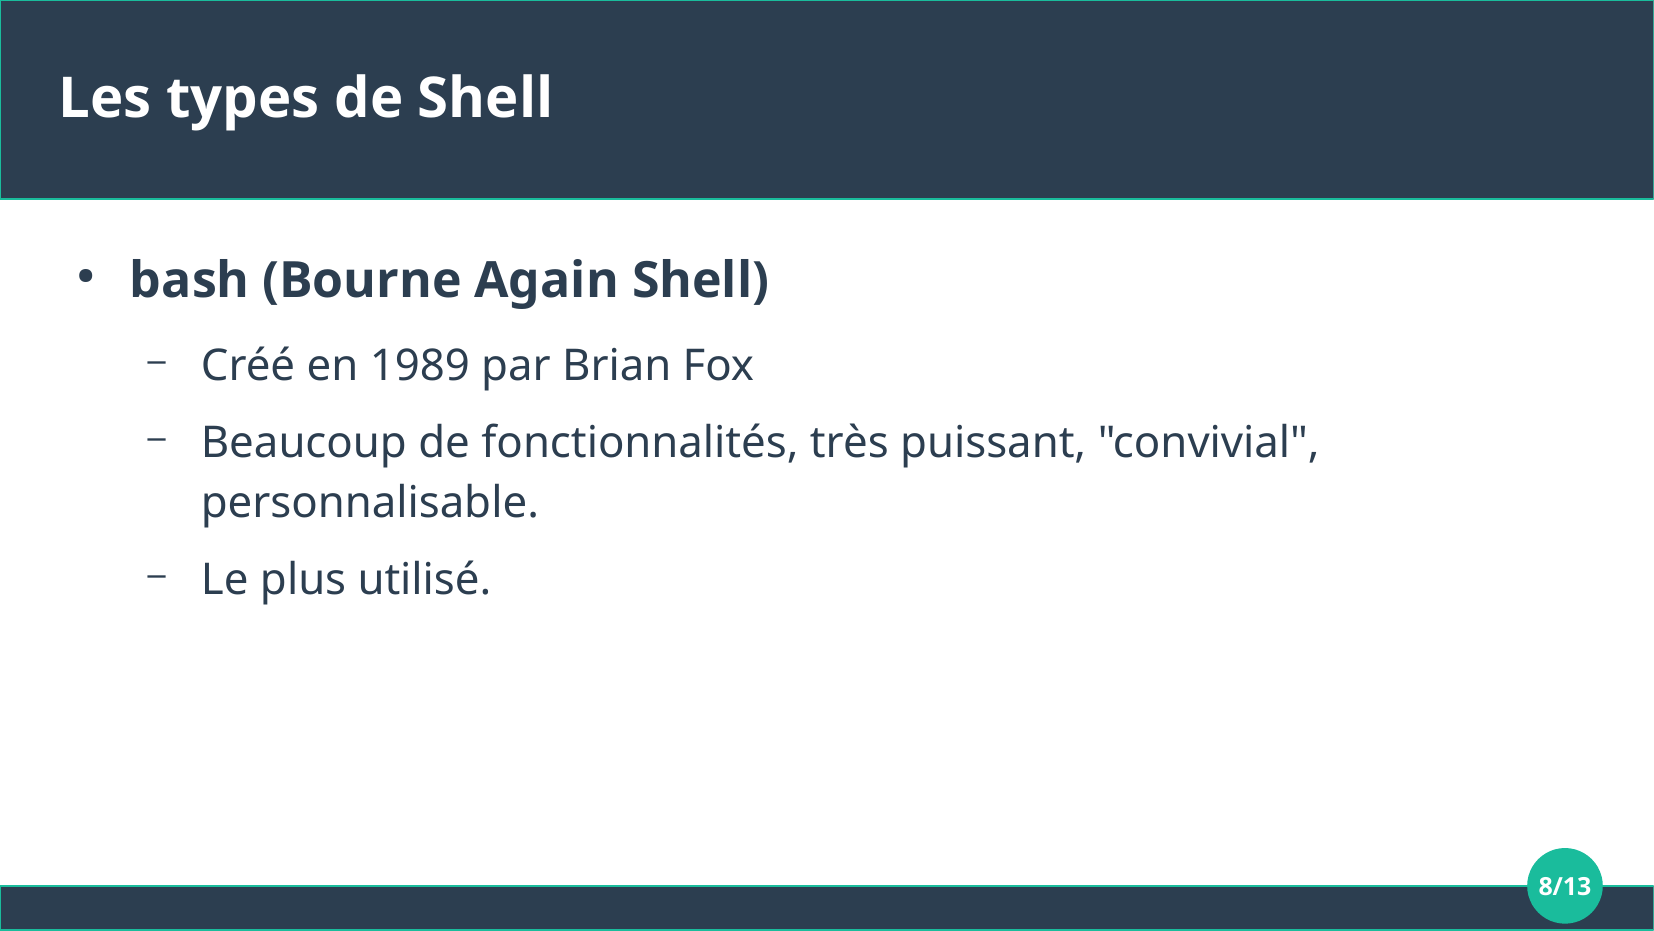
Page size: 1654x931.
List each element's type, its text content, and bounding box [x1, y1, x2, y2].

title Les types de Shell [59, 37, 1595, 155]
list bash (Bourne Again Shell) Créé en 1989 par Brian Fox Beaucoup de fonctionnalités, très puissant, "convivial", personnalisable. Le plus utilisé. [59, 243, 1595, 864]
